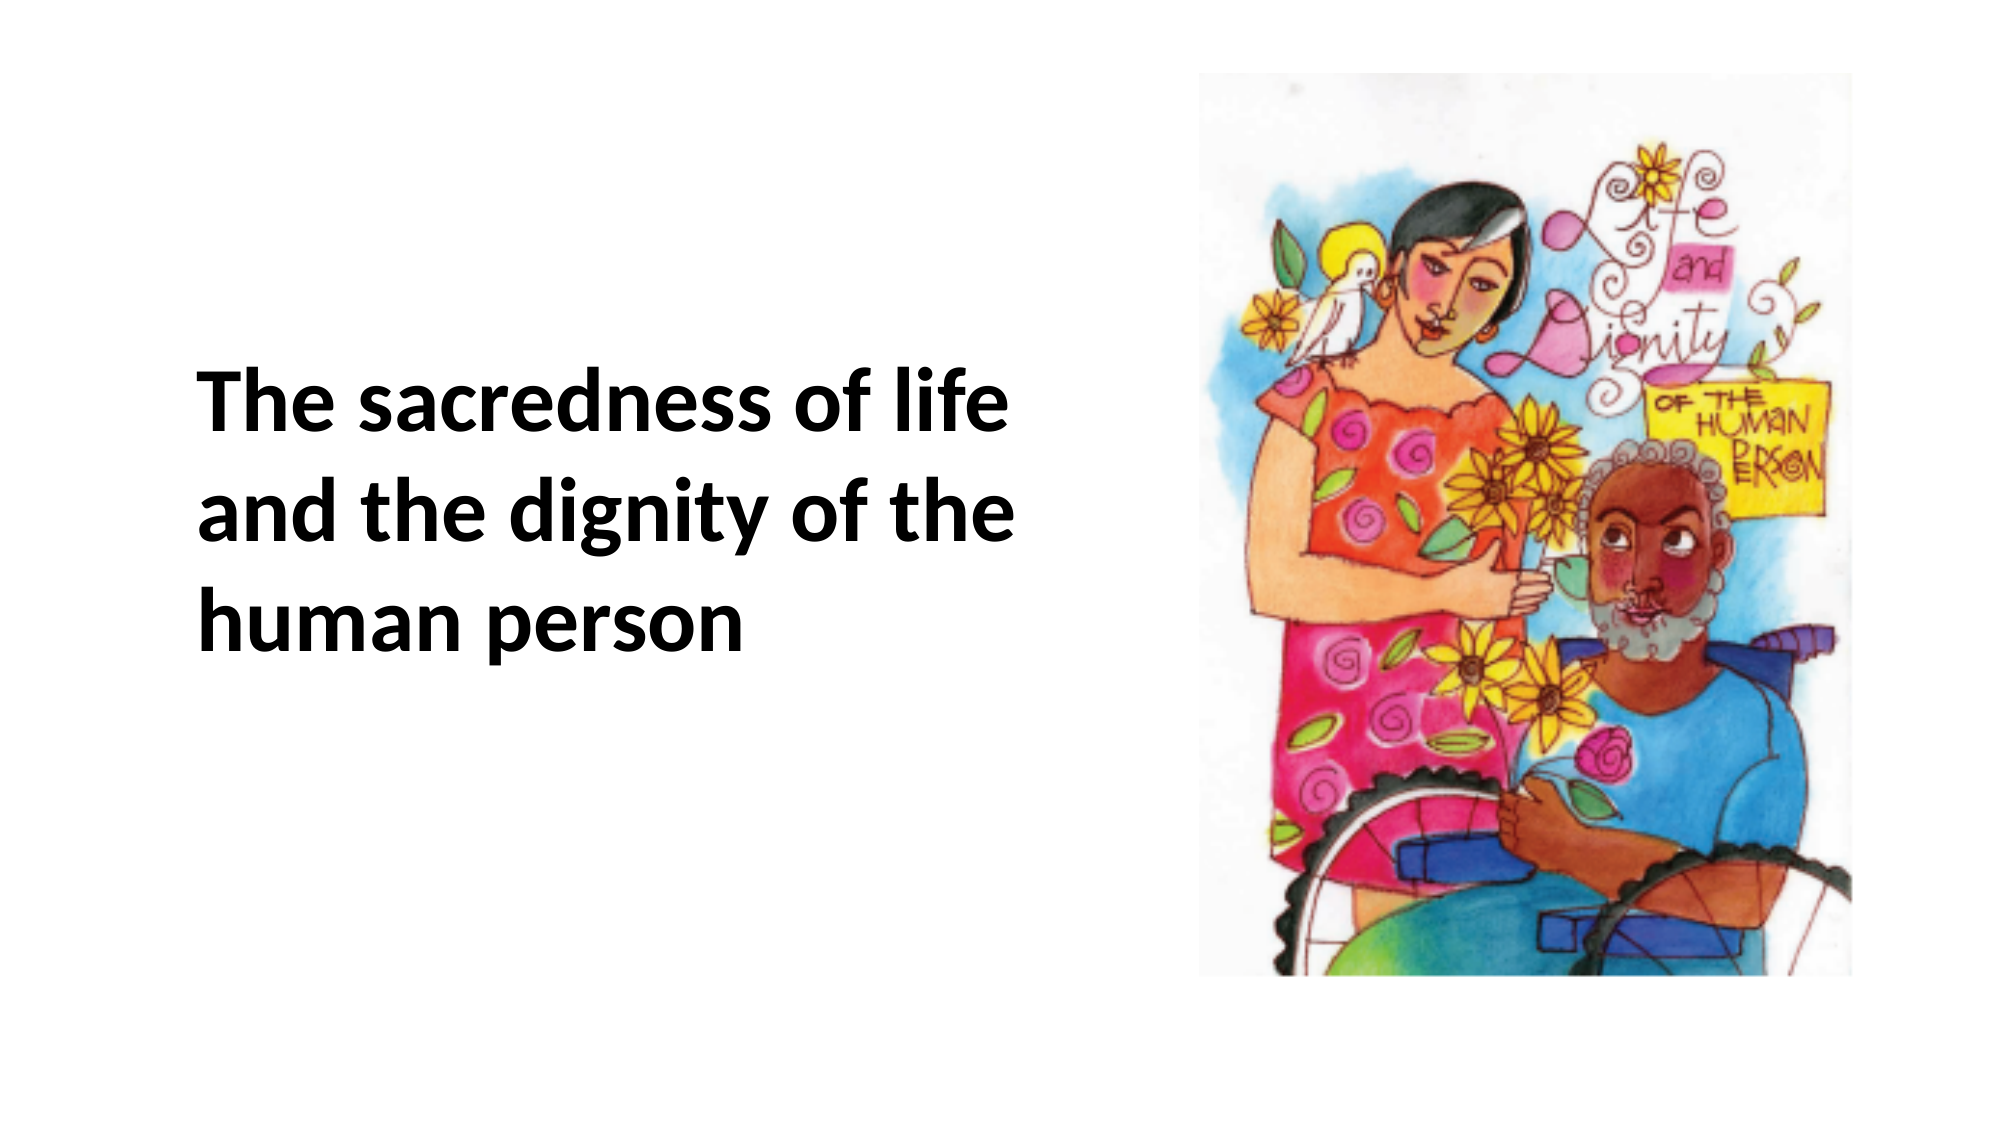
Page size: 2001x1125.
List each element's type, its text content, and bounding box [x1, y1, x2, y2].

picture [1199, 73, 1873, 1052]
text_box The sacredness of life and the dignity of the human person [181, 332, 1182, 793]
